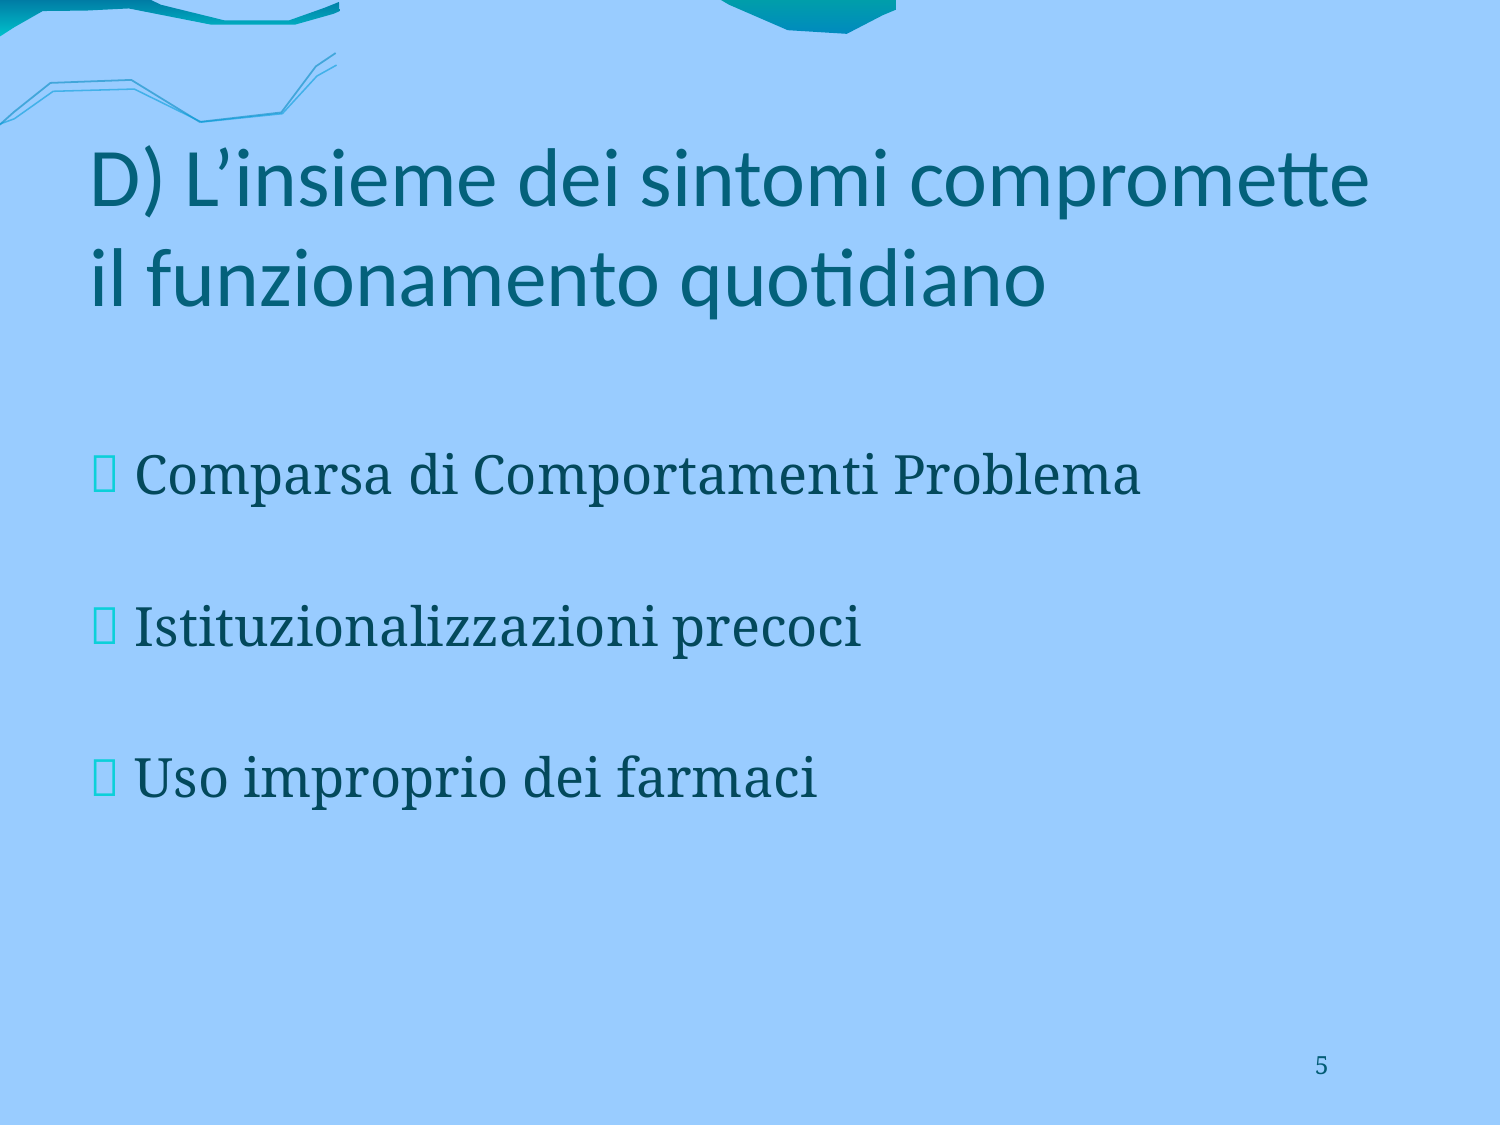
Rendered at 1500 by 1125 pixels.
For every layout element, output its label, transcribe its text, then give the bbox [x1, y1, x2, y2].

slide_number <numero> [1299, 1042, 1425, 1103]
list Comparsa di Comportamenti Problema Istituzionalizzazioni precoci Uso improprio dei farmaci [75, 432, 1425, 1038]
title D) L’insieme dei sintomi compromette il funzionamento quotidiano [75, 115, 1425, 304]
